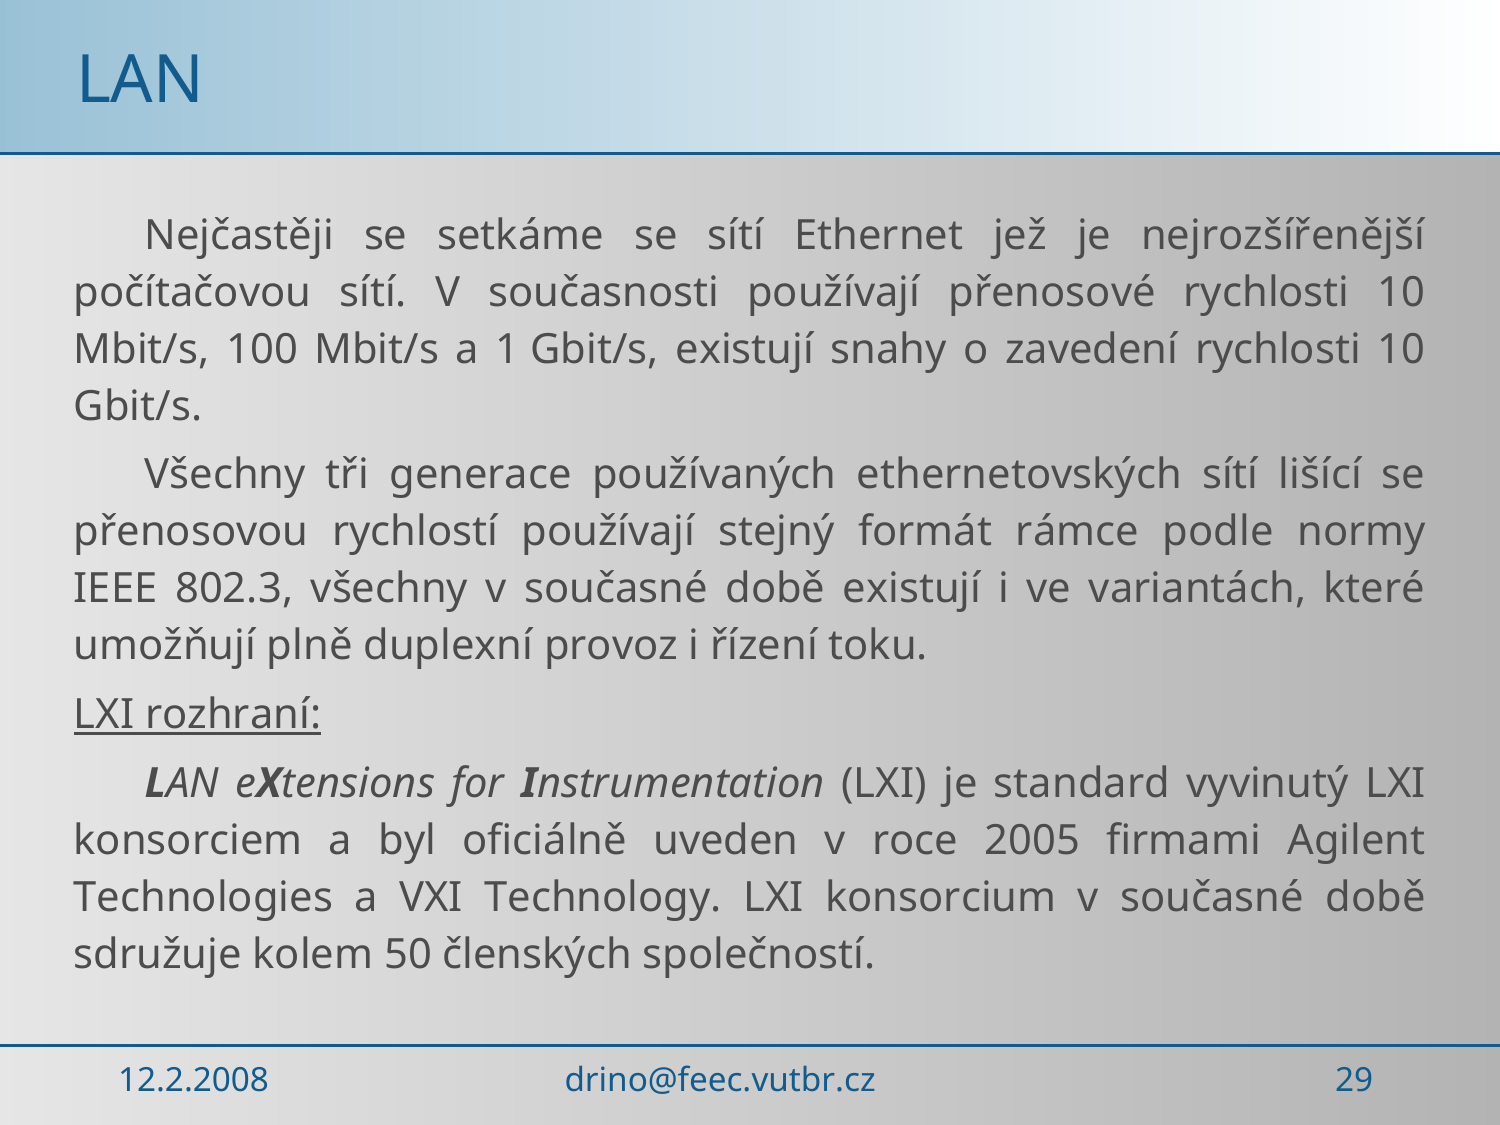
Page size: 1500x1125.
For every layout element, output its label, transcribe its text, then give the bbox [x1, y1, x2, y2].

text_box <číslo> [1075, 1049, 1388, 1125]
text_box Nejčastěji se setkáme se sítí Ethernet jež je nejrozšířenější počítačovou sítí. V současnosti používají přenosové rychlosti 10 Mbit/s, 100 Mbit/s a 1 Gbit/s, existují snahy o zavedení rychlosti 10 Gbit/s. Všechny tři generace používaných ethernetovských sítí lišící se přenosovou rychlostí používají stejný formát rámce podle normy IEEE 802.3, všechny v současné době existují i ve variantách, které umožňují plně duplexní provoz i řízení toku. LXI rozhraní: LAN eXtensions for Instrumentation (LXI) je standard vyvinutý LXI konsorciem a byl oficiálně uveden v roce 2005 firmami Agilent Technologies a VXI Technology. LXI konsorcium v současné době sdružuje kolem 50 členských společností. [59, 196, 1442, 989]
title LAN [0, 0, 1500, 152]
text_box drino@feec.vutbr.cz [454, 1049, 987, 1125]
text_box 12.2.2008 [103, 1049, 432, 1125]
